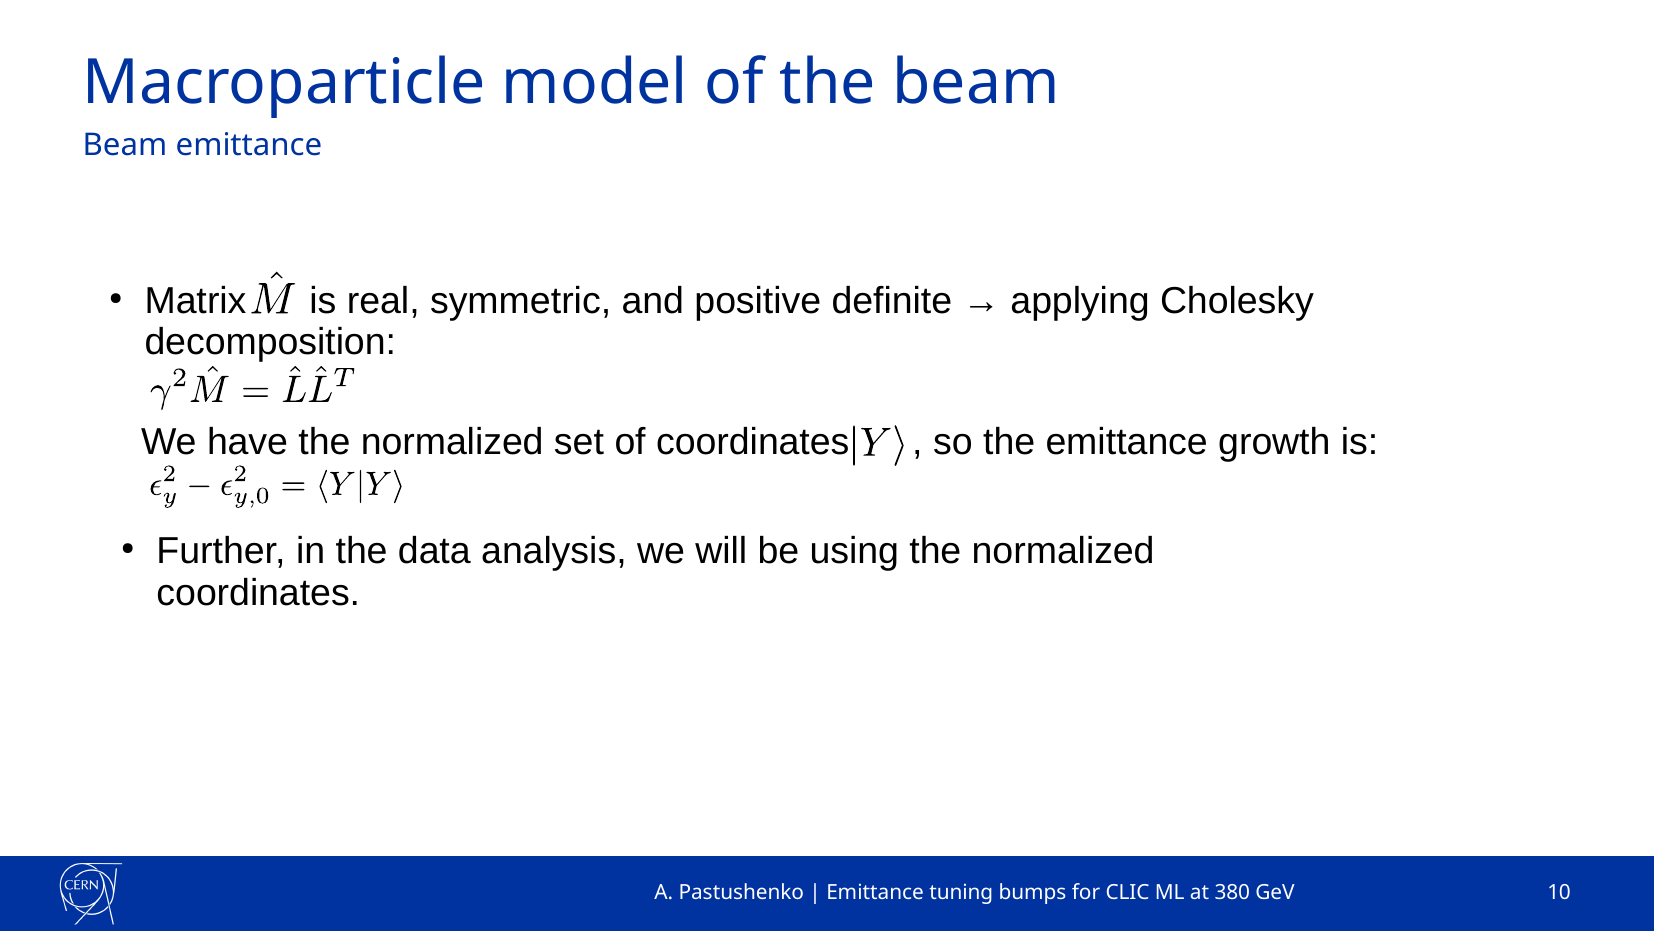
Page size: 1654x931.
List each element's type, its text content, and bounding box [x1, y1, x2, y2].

text_box Matrix is real, symmetric, and positive definite → applying Cholesky decomposition: [94, 271, 1477, 371]
text_box Further, in the data analysis, we will be using the normalized coordinates. [106, 521, 1371, 621]
text_box We have the normalized set of coordinates , so the emittance growth is: [126, 413, 1497, 473]
text_box [251, 271, 296, 314]
text_box [150, 365, 355, 411]
text_box [850, 425, 904, 466]
picture [56, 859, 127, 928]
title Macroparticle model of the beam Beam emittance [82, 37, 1571, 193]
text_box [150, 465, 402, 508]
